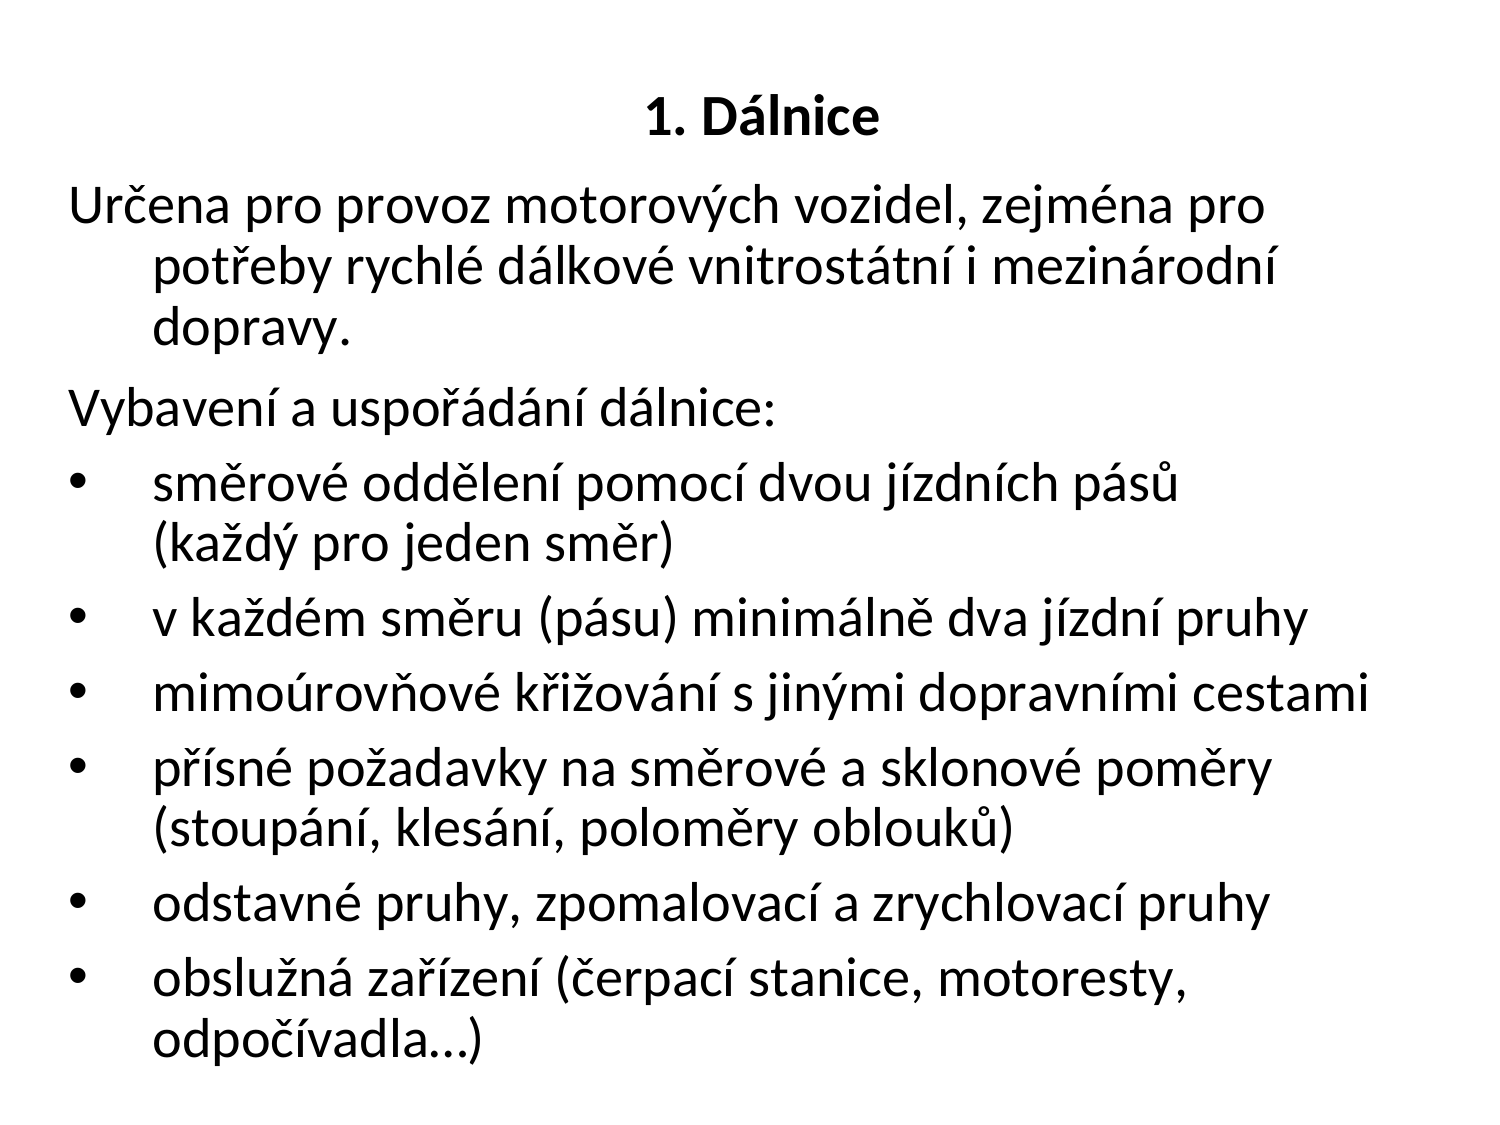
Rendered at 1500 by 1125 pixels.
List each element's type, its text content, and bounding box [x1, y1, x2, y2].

list 1. Dálnice Určena pro provoz motorových vozidel, zejména pro potřeby rychlé dálkové vnitrostátní i mezinárodní dopravy. Vybavení a uspořádání dálnice: směrové oddělení pomocí dvou jízdních pásů (každý pro jeden směr) v každém směru (pásu) minimálně dva jízdní pruhy mimoúrovňové křižování s jinými dopravními cestami přísné požadavky na směrové a sklonové poměry (stoupání, klesání, poloměry oblouků) odstavné pruhy, zpomalovací a zrychlovací pruhy obslužná zařízení (čerpací stanice, motoresty, odpočívadla…) [53, 78, 1471, 1077]
